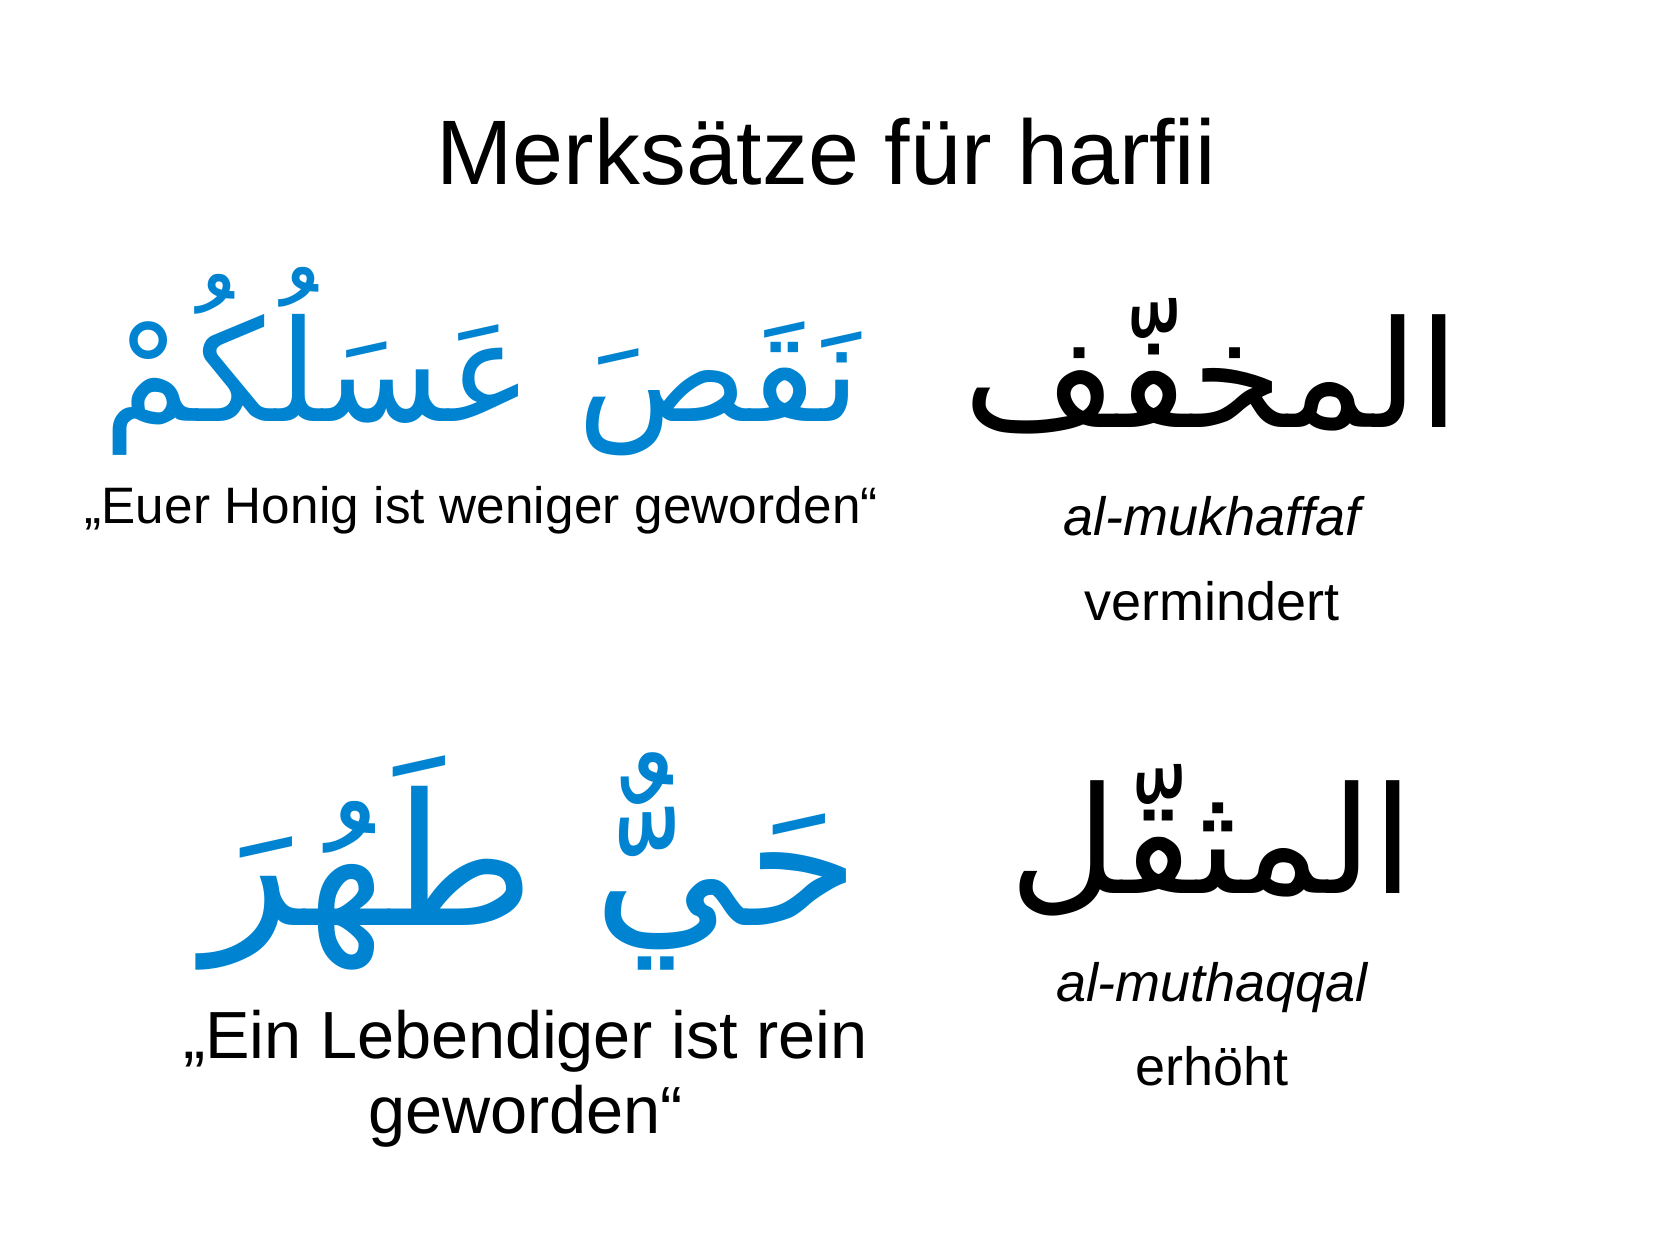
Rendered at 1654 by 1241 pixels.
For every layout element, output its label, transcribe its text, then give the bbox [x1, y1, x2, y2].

list حَيٌّ طَهُرَ „Ein Lebendiger ist rein geworden“ [82, 755, 898, 1193]
list نَقَصَ عَسَلُكُمْ „Euer Honig ist weniger geworden“ [23, 290, 886, 721]
title Merksätze für harfii [82, 49, 1571, 257]
list المثقّل al-muthaqqal erhöht [898, 755, 1539, 1099]
list المخفّف al-mukhaffaf vermindert [828, 290, 1539, 634]
